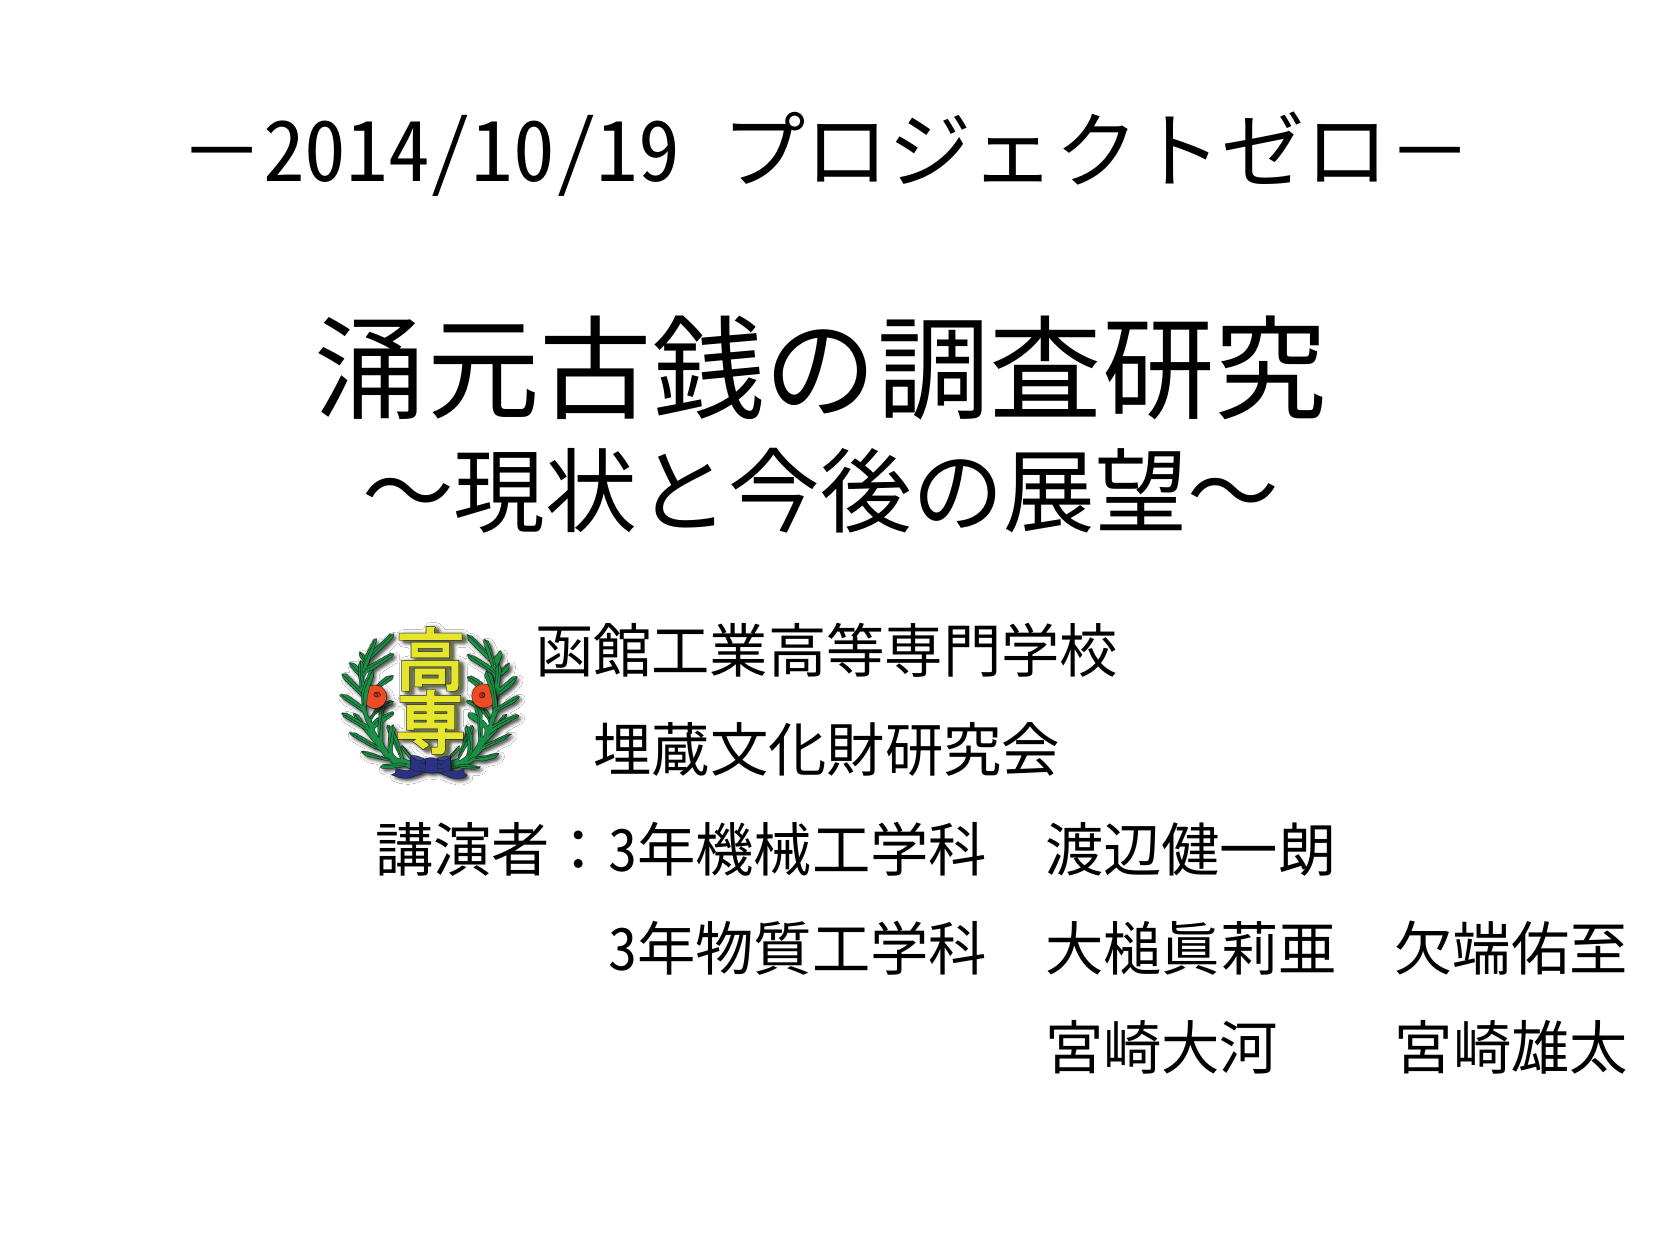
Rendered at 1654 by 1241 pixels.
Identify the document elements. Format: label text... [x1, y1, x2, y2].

list 函館工業高等専門学校 埋蔵文化財研究会 講演者：3年機械工学科 渡辺健一朗 3年物質工学科 大槌眞莉亜 欠端佑至 宮崎大河 宮崎雄太 [0, 614, 1654, 1099]
title 涌元古銭の調査研究 ～現状と今後の展望～ [23, 265, 1618, 576]
title －2014/10/19 プロジェクトゼロ－ [29, 29, 1623, 266]
picture [335, 605, 525, 809]
